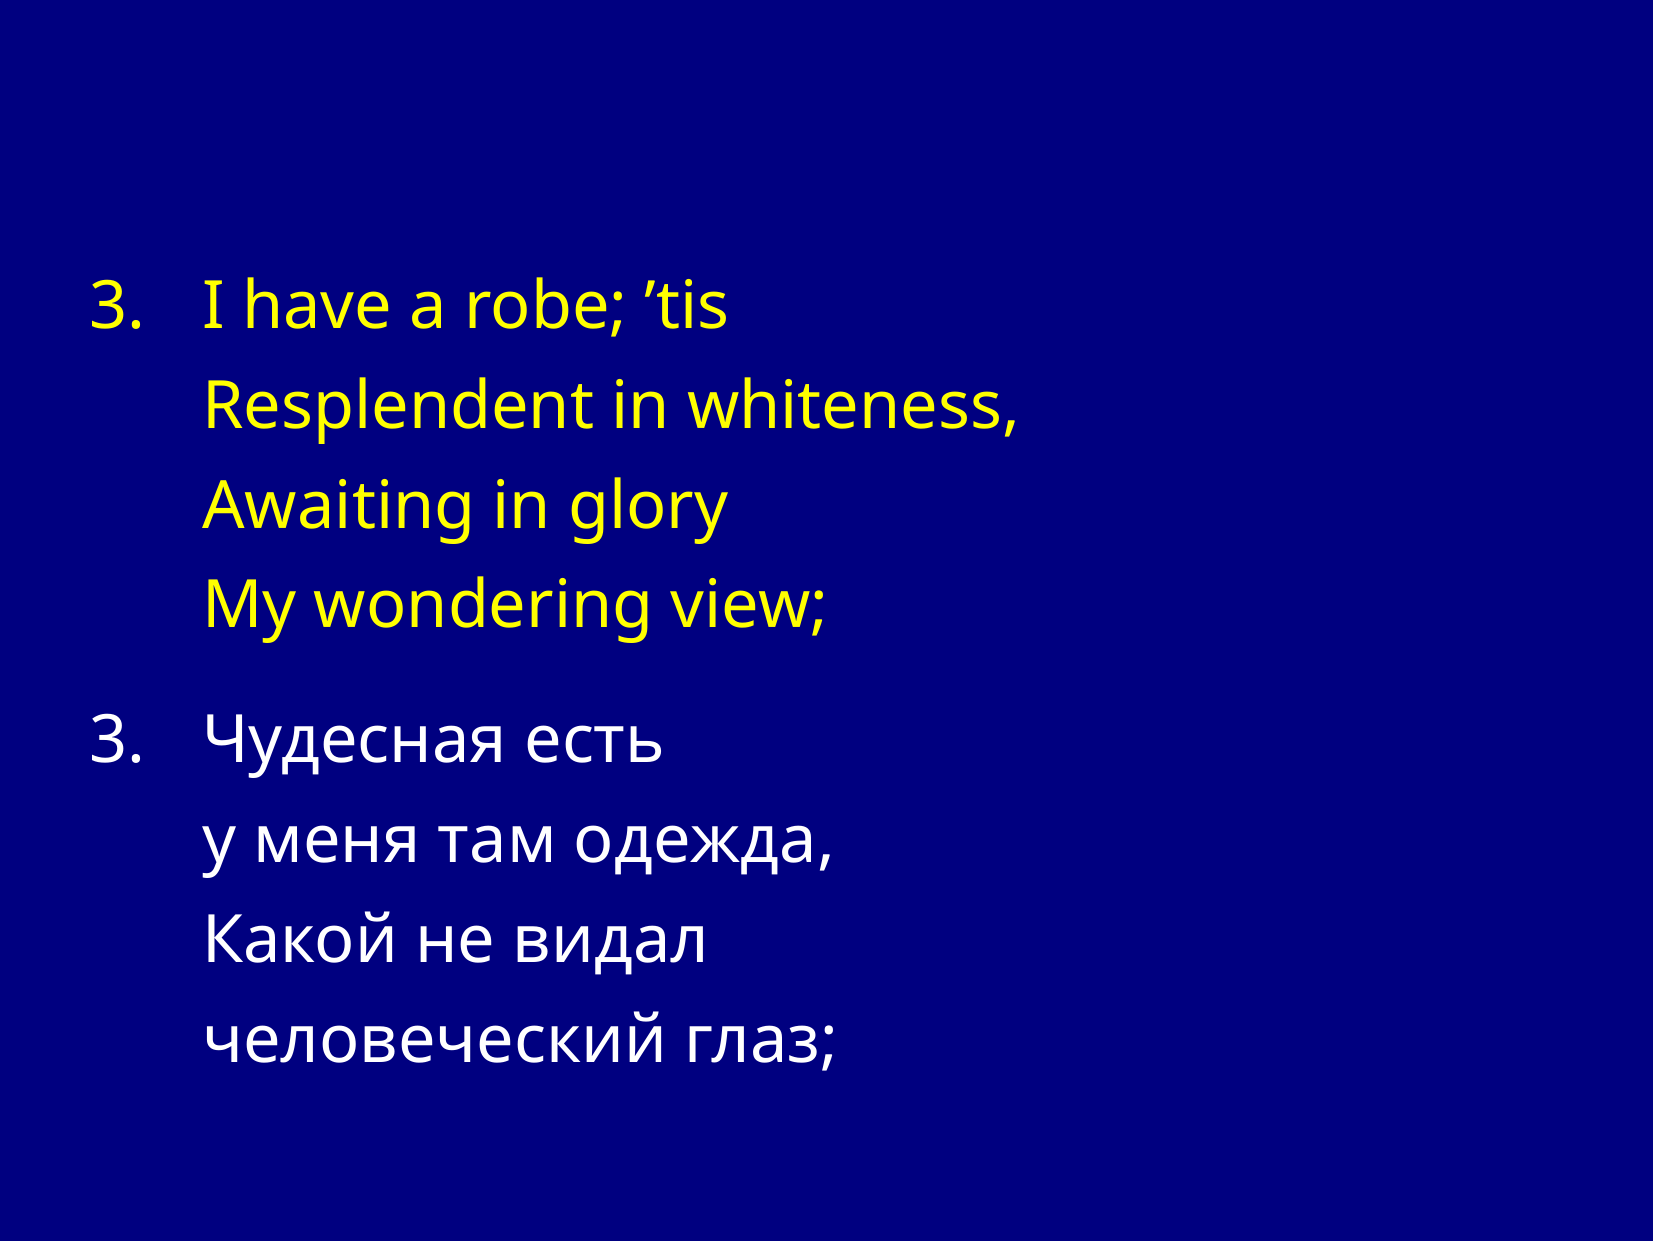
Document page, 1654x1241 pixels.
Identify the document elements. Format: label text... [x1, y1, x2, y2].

text_box 3. I have a robe; ’tis Resplendent in whiteness, Awaiting in glory My wondering view; [75, 150, 1576, 638]
text_box 3. Чудесная есть у меня там одежда, Какой не видал человеческий глаз; [75, 675, 1576, 1163]
